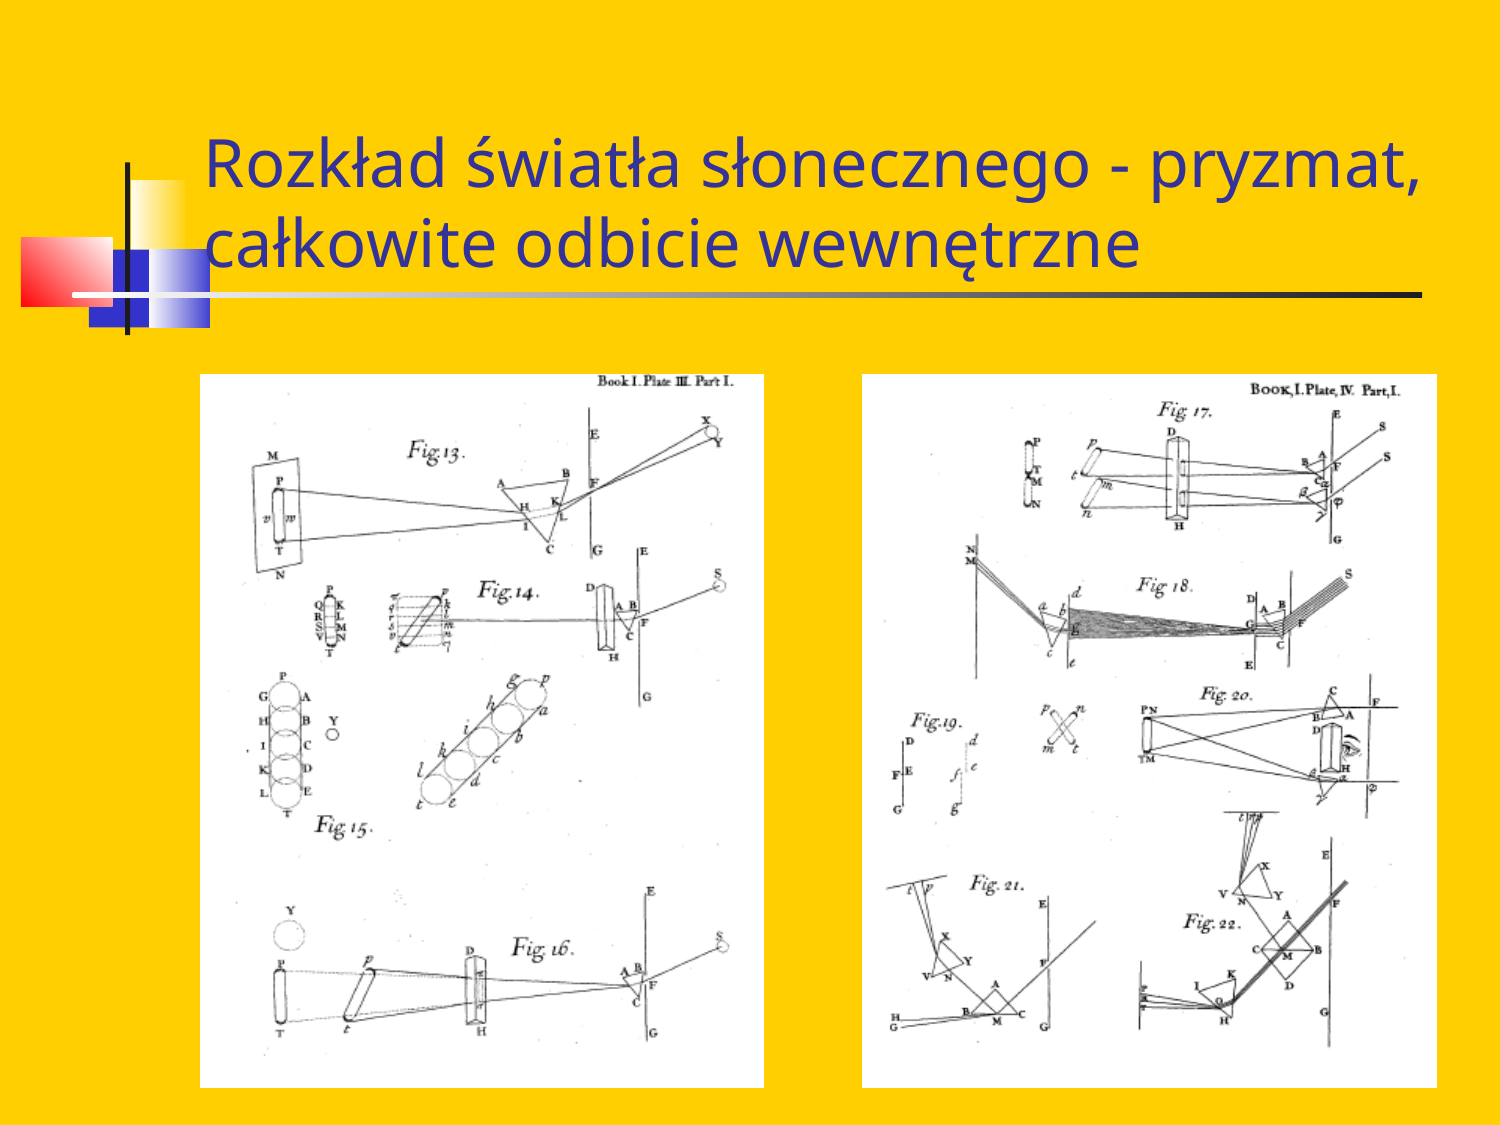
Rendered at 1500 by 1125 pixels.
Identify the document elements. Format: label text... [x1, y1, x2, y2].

picture [862, 374, 1437, 1088]
picture [200, 374, 764, 1088]
title Rozkład światła słonecznego - pryzmat, całkowite odbicie wewnętrzne [188, 33, 1468, 289]
